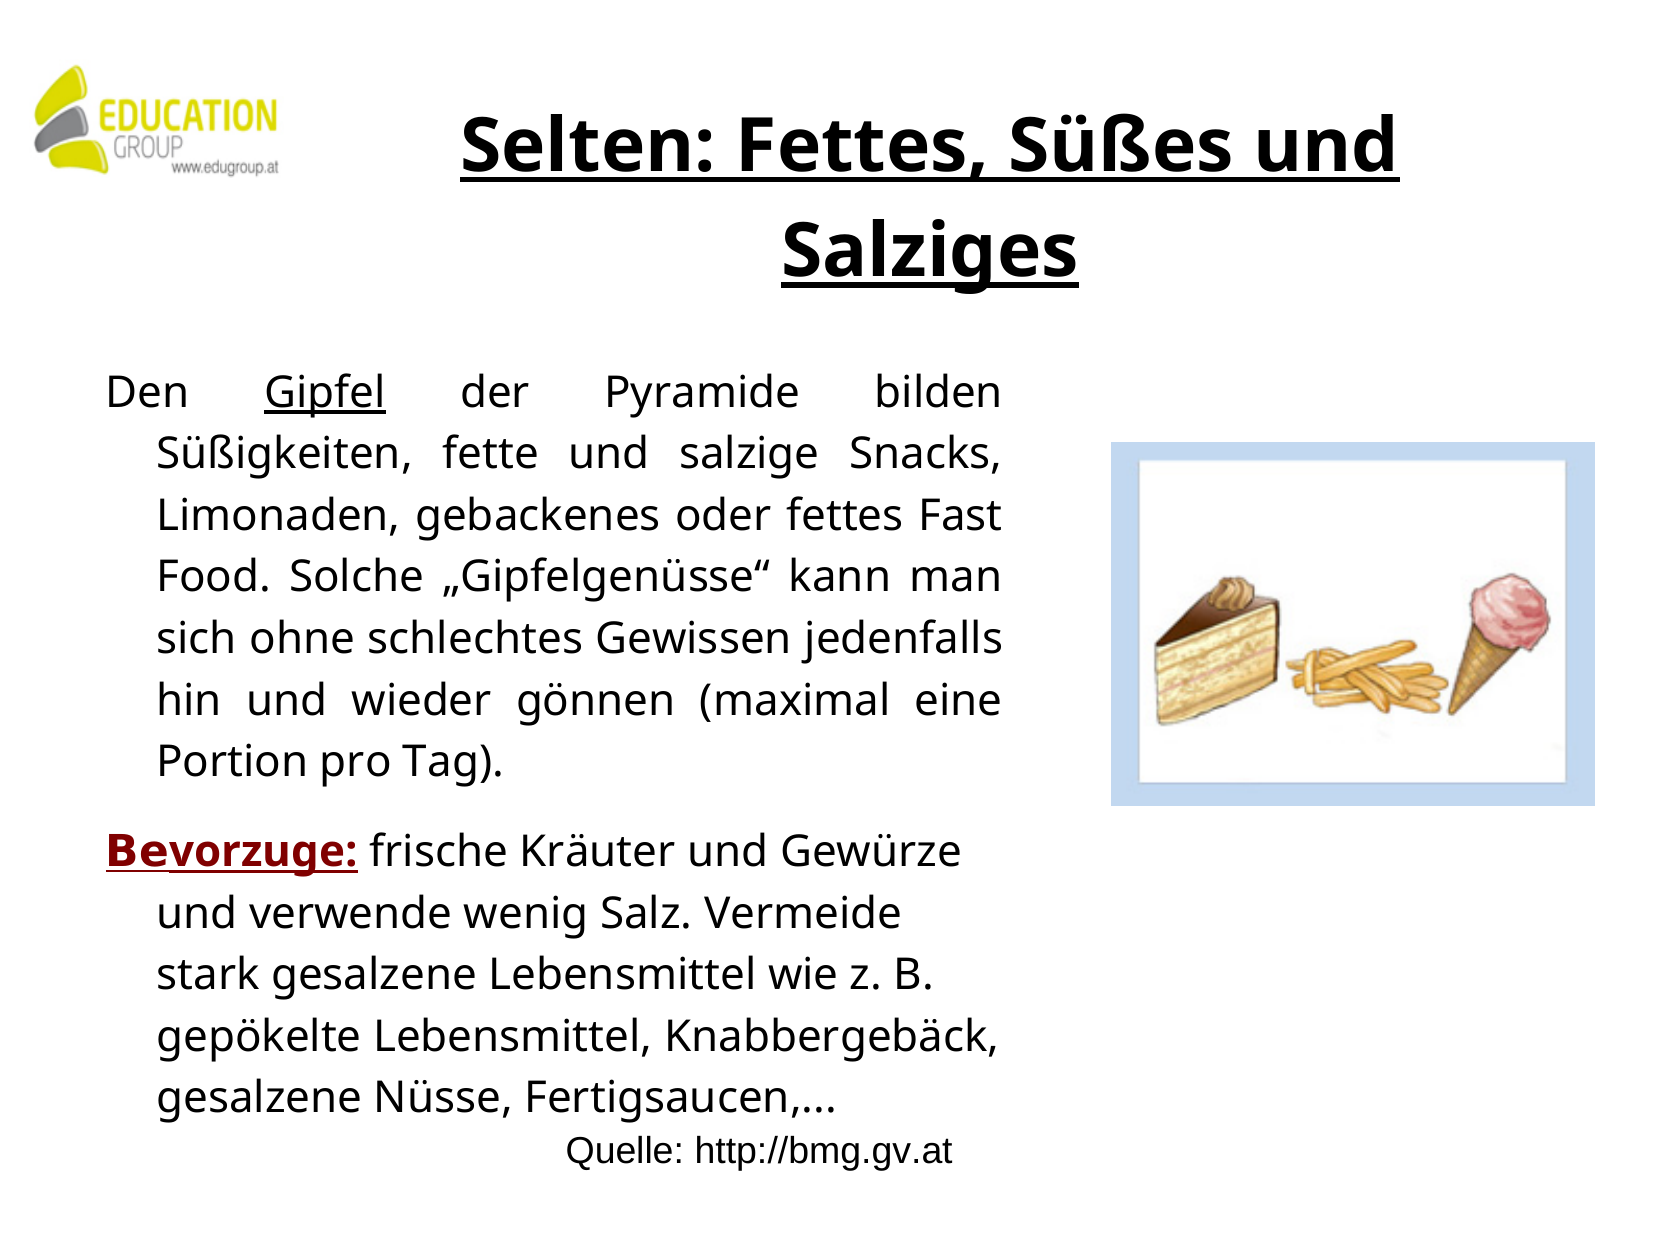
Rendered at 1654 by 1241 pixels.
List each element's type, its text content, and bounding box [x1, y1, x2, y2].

picture [29, 59, 284, 178]
list Den Gipfel der Pyramide bilden Süßigkeiten, fette und salzige Snacks, Limonaden, gebackenes oder fettes Fast Food. Solche „Gipfelgenüsse“ kann man sich ohne schlechtes Gewissen jedenfalls hin und wieder gönnen (maximal eine Portion pro Tag). Bevorzuge: frische Kräuter und Gewürze und verwende wenig Salz. Vermeide stark gesalzene Lebensmittel wie z. B. gepökelte Lebensmittel, Knabbergebäck, gesalzene Nüsse, Fertigsaucen,... [88, 354, 1004, 1152]
picture [1111, 442, 1595, 806]
title Selten: Fettes, Süßes und Salziges [324, 80, 1536, 292]
